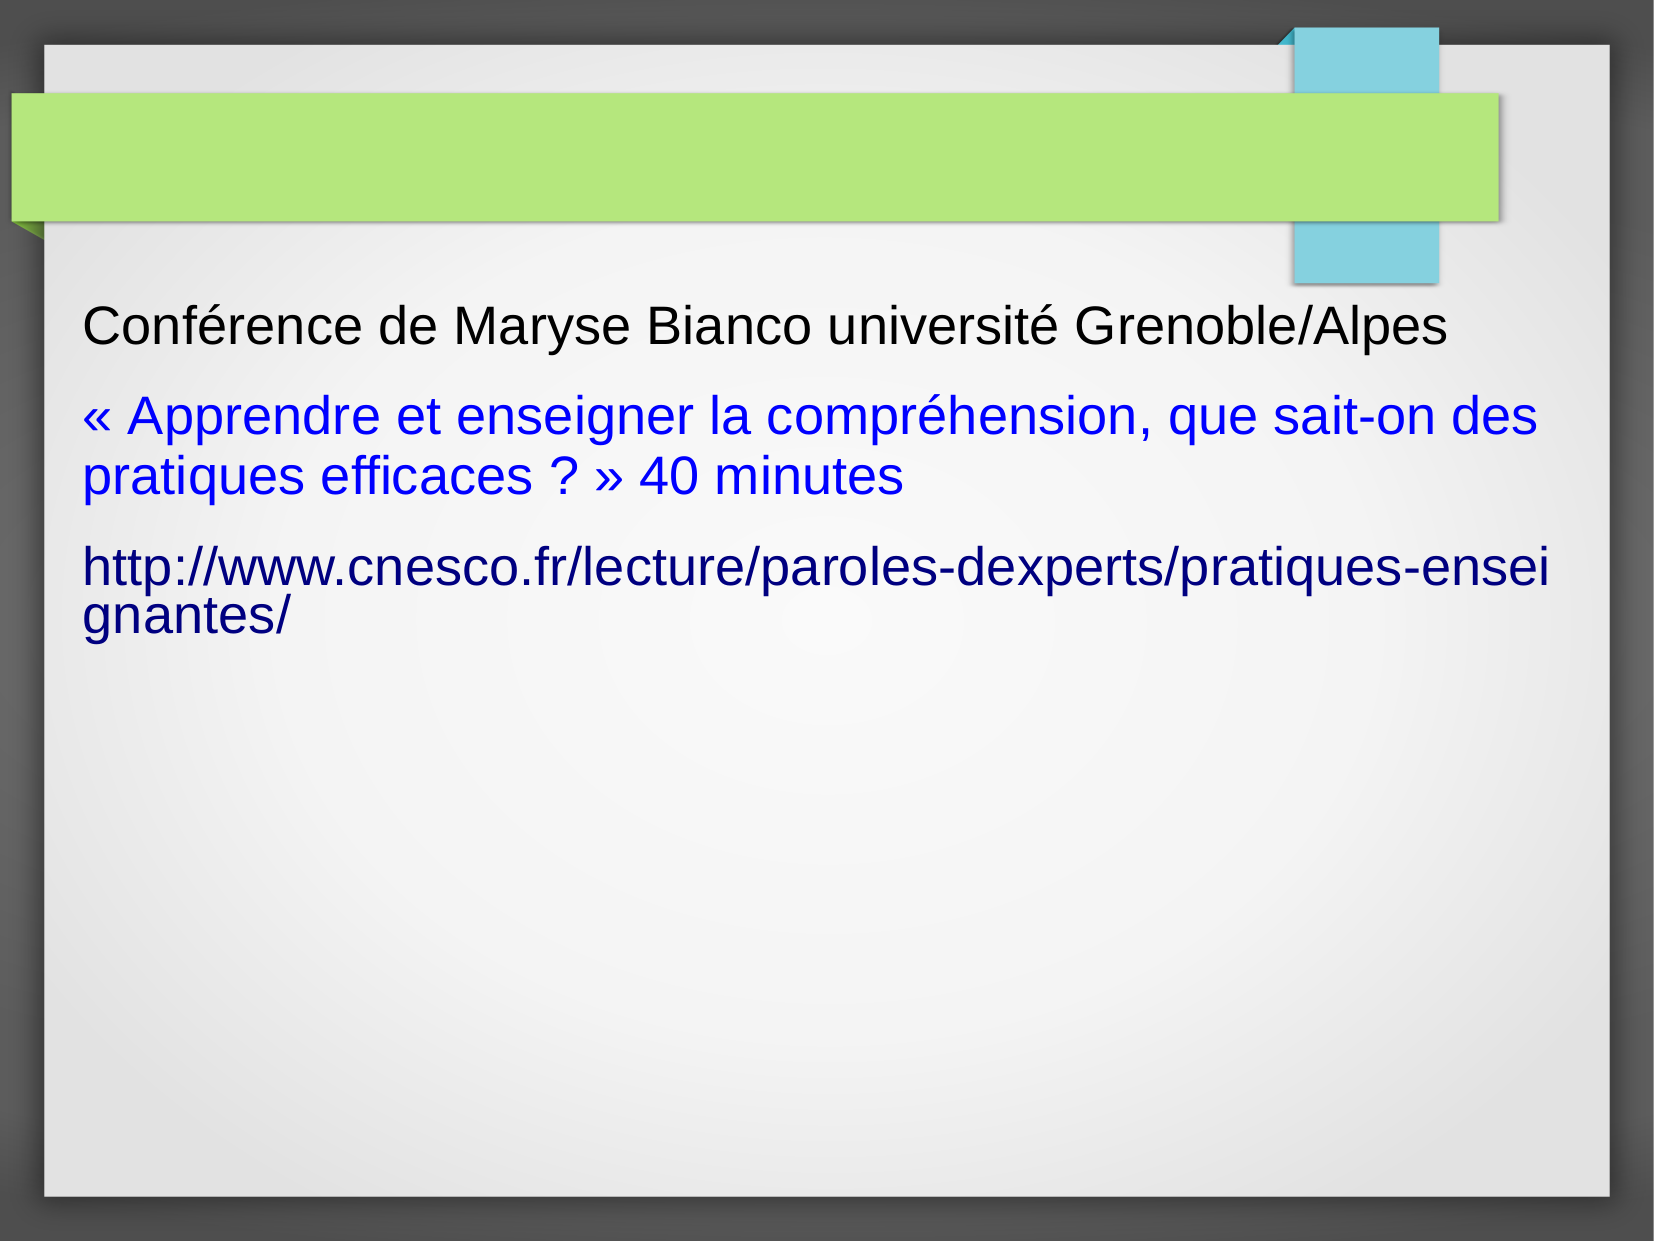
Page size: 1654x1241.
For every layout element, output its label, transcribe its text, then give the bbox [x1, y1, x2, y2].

list Conférence de Maryse Bianco université Grenoble/Alpes « Apprendre et enseigner la compréhension, que sait-on des pratiques efficaces ? » 40 minutes http://www.cnesco.fr/lecture/paroles-dexperts/pratiques-enseignantes/ [82, 295, 1571, 1015]
picture [0, 0, 1654, 1241]
